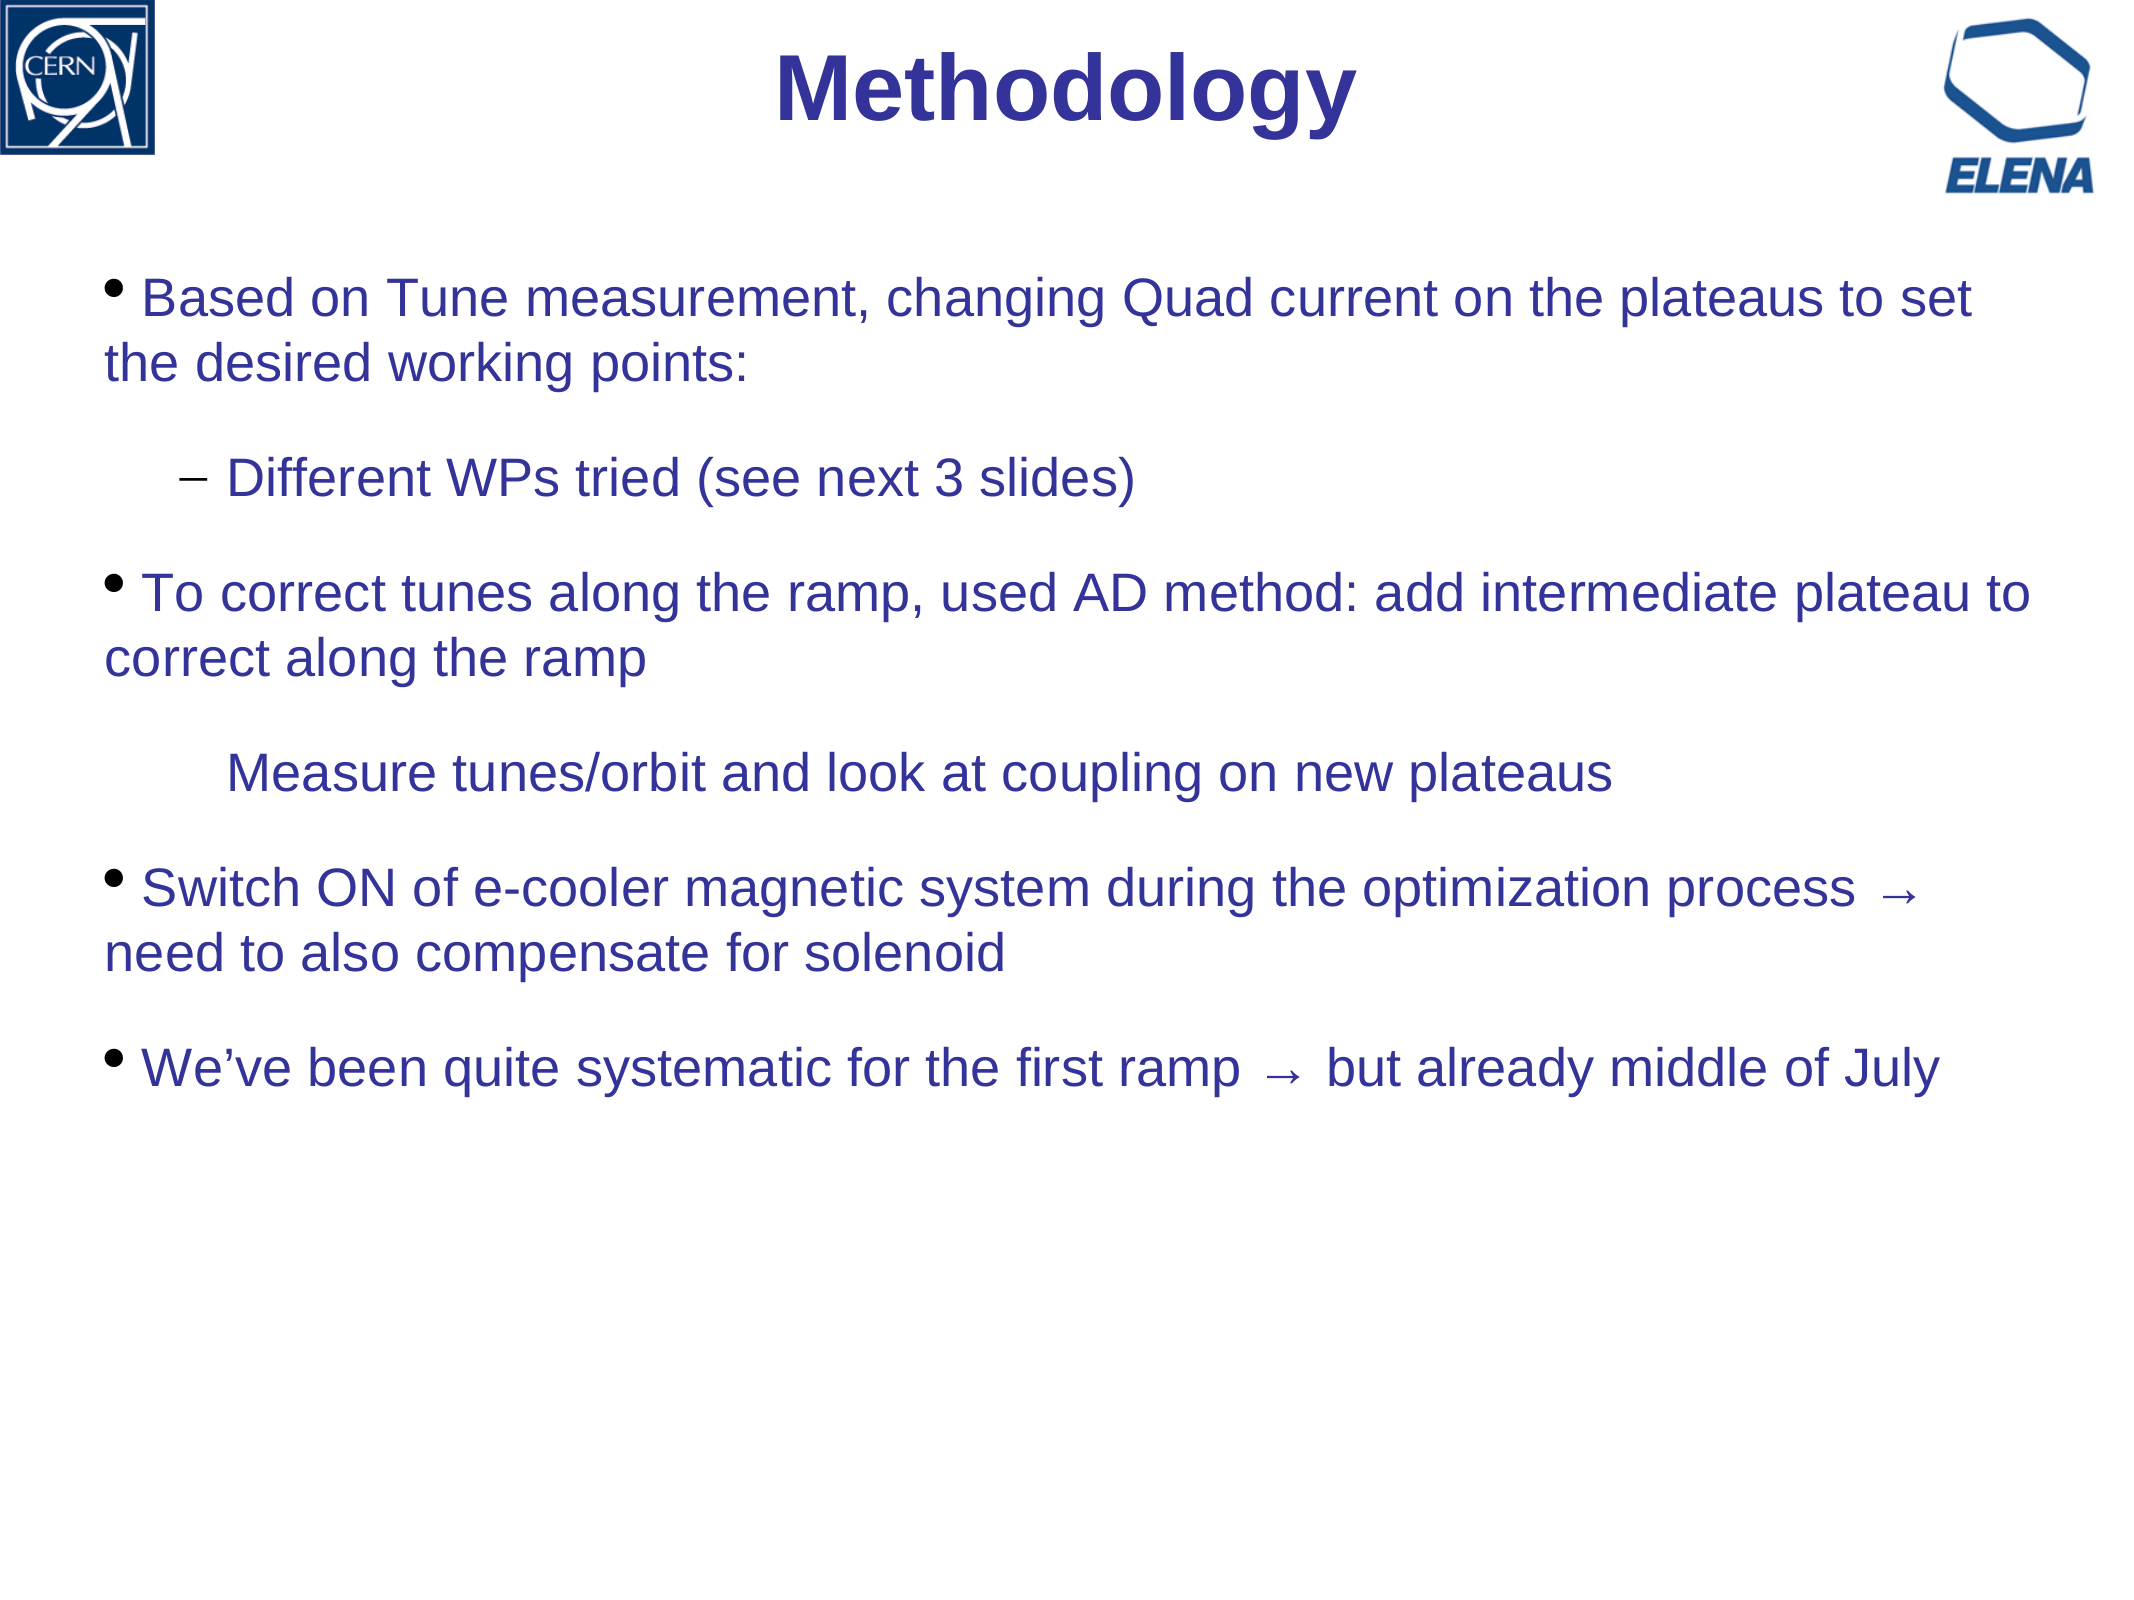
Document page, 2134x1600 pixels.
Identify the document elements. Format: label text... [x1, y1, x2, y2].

text_box Based on Tune measurement, changing Quad current on the plateaus to set the desired working points: Different WPs tried (see next 3 slides) To correct tunes along the ramp, used AD method: add intermediate plateau to correct along the ramp Measure tunes/orbit and look at coupling on new plateaus Switch ON of e-cooler magnetic system during the optimization process → need to also compensate for solenoid We’ve been quite systematic for the first ramp → but already middle of July [90, 255, 2061, 1317]
title Methodology [208, 10, 1924, 156]
picture [1924, 10, 2117, 206]
picture [0, 0, 155, 155]
